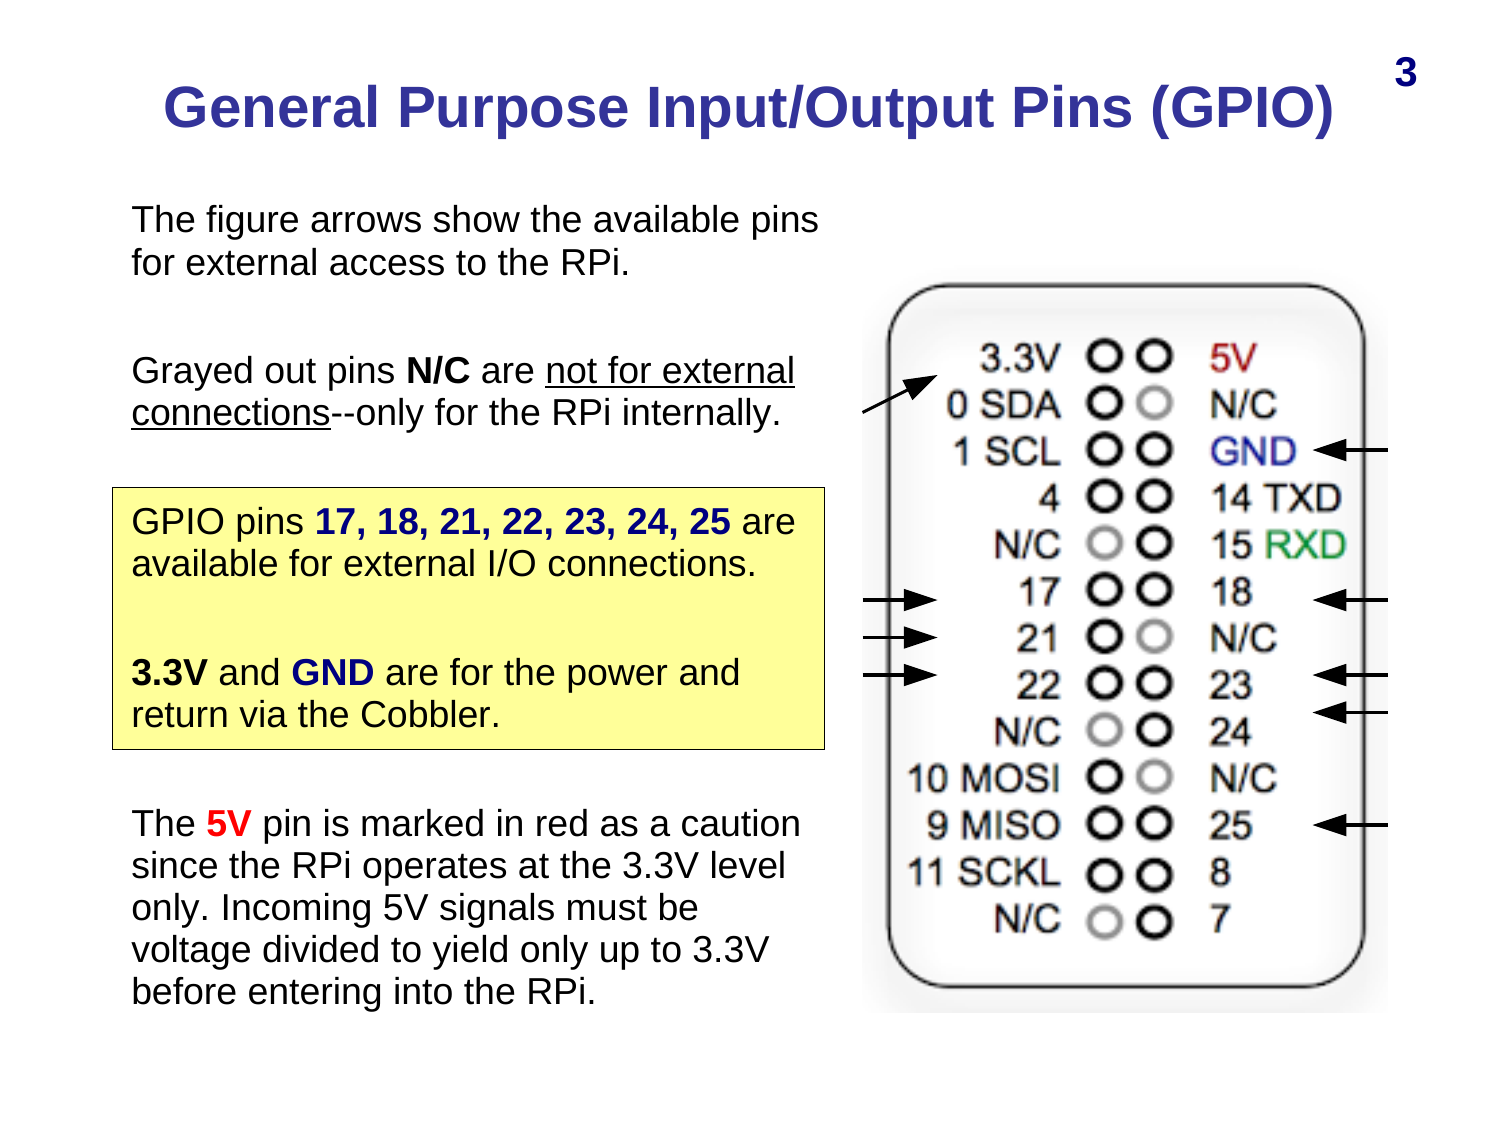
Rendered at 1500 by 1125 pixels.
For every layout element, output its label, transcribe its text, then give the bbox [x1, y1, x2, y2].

text_box 3 [1350, 37, 1463, 103]
title General Purpose Input/Output Pins (GPIO) [112, 75, 1388, 141]
list The figure arrows show the available pins for external access to the RPi. Grayed out pins N/C are not for external connections--only for the RPi internally. GPIO pins 17, 18, 21, 22, 23, 24, 25 are available for external I/O connections. 3.3V and GND are for the power and return via the Cobbler. The 5V pin is marked in red as a caution since the RPi operates at the 3.3V level only. Incoming 5V signals must be voltage divided to yield only up to 3.3V before entering into the RPi. [75, 198, 826, 1013]
picture [862, 262, 1388, 1013]
